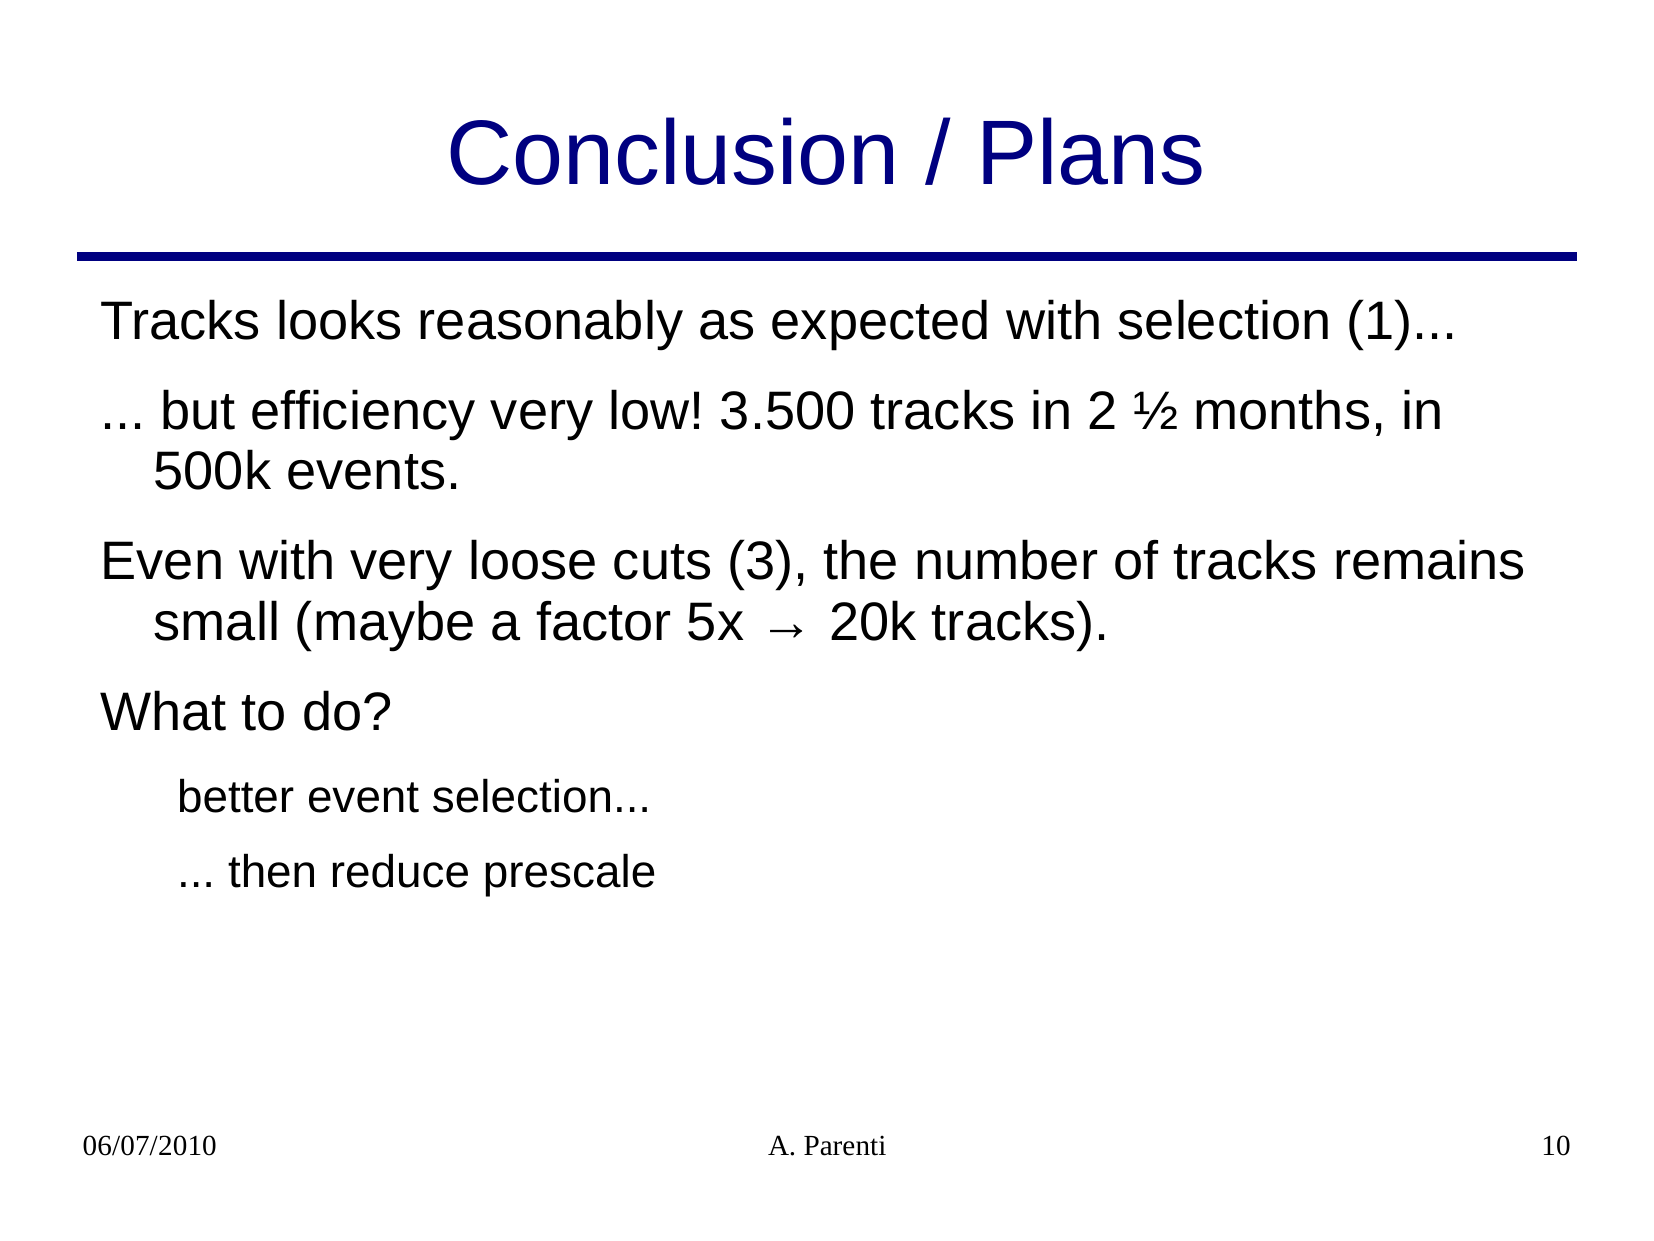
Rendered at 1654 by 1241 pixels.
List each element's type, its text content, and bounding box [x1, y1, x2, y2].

title Conclusion / Plans [82, 56, 1571, 250]
list Tracks looks reasonably as expected with selection (1)... ... but efficiency very low! 3.500 tracks in 2 ½ months, in 500k events. Even with very loose cuts (3), the number of tracks remains small (maybe a factor 5x → 20k tracks). What to do? better event selection... ... then reduce prescale [82, 290, 1571, 1094]
